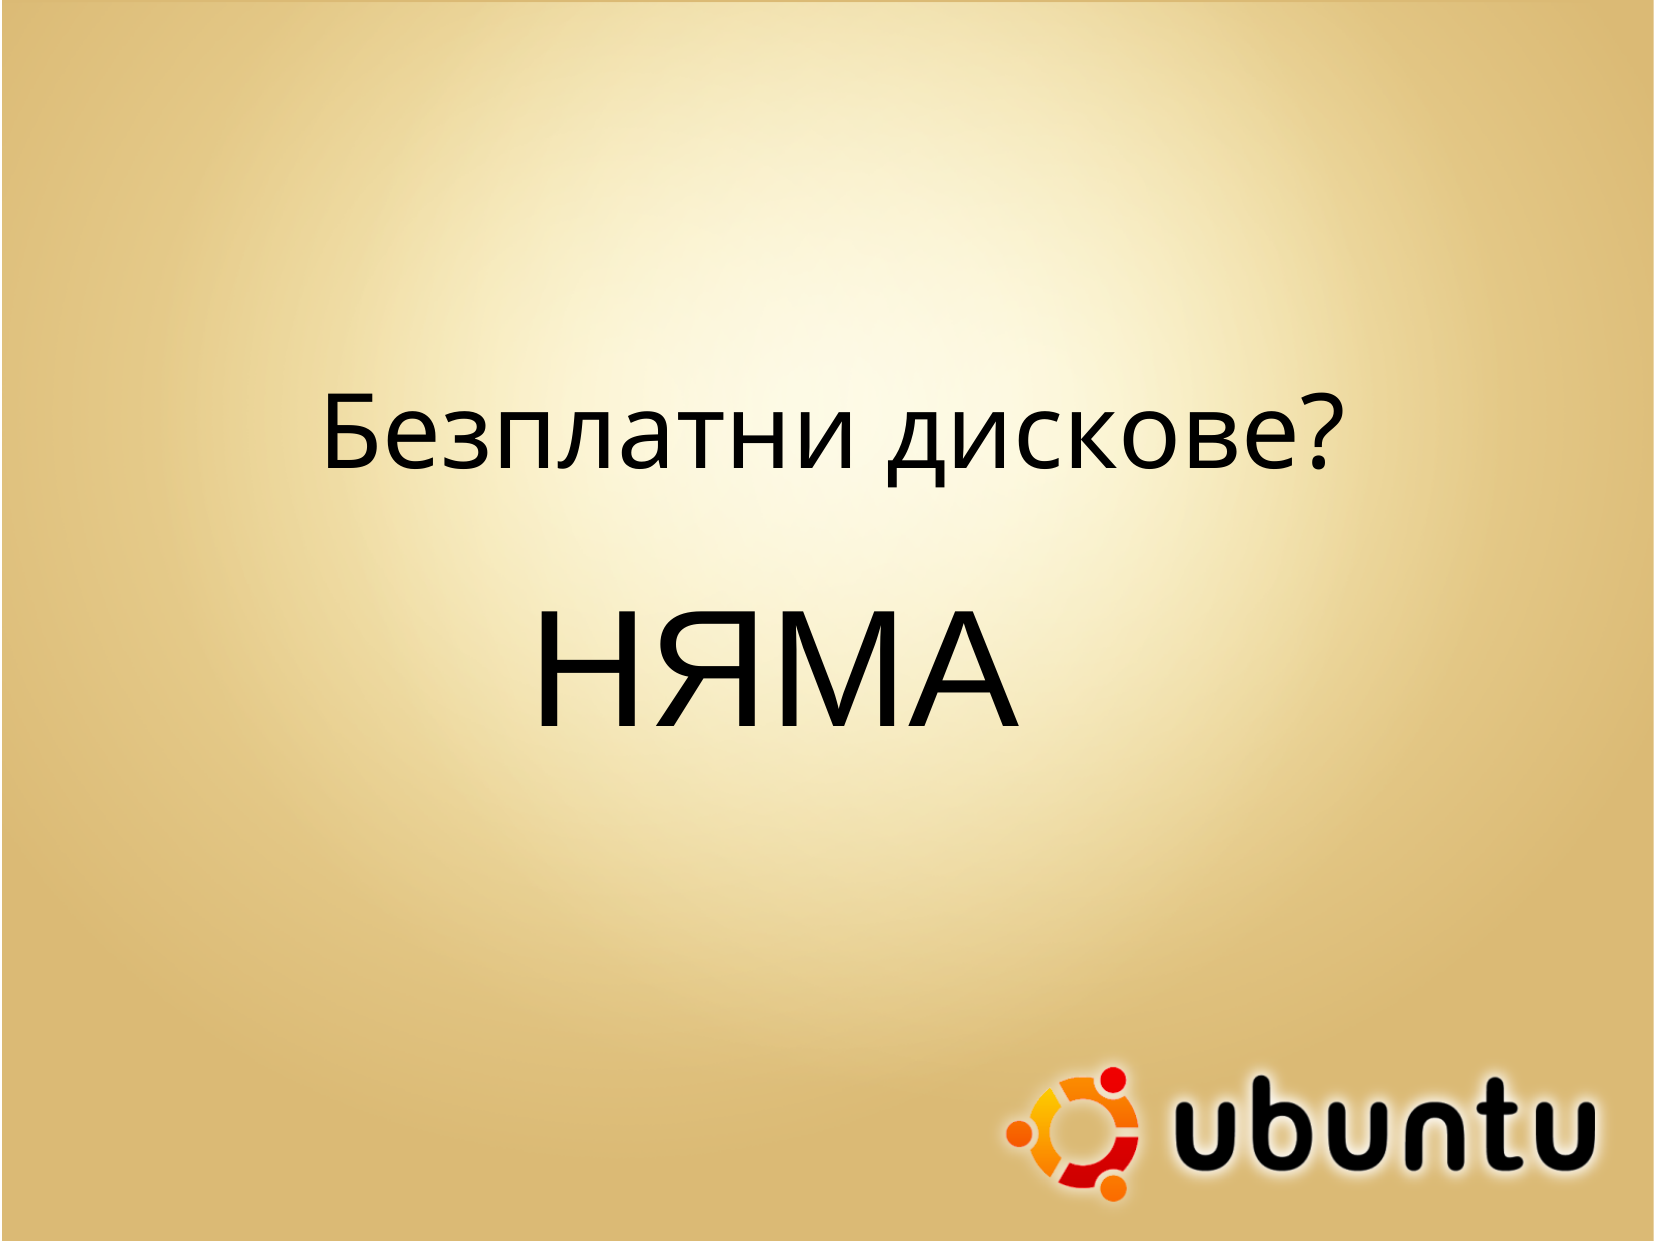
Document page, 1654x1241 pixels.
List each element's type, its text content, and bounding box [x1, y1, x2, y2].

title Безплатни дискове? [88, 324, 1577, 532]
picture [2, 0, 1654, 1241]
text_box НЯМА [513, 568, 1164, 869]
